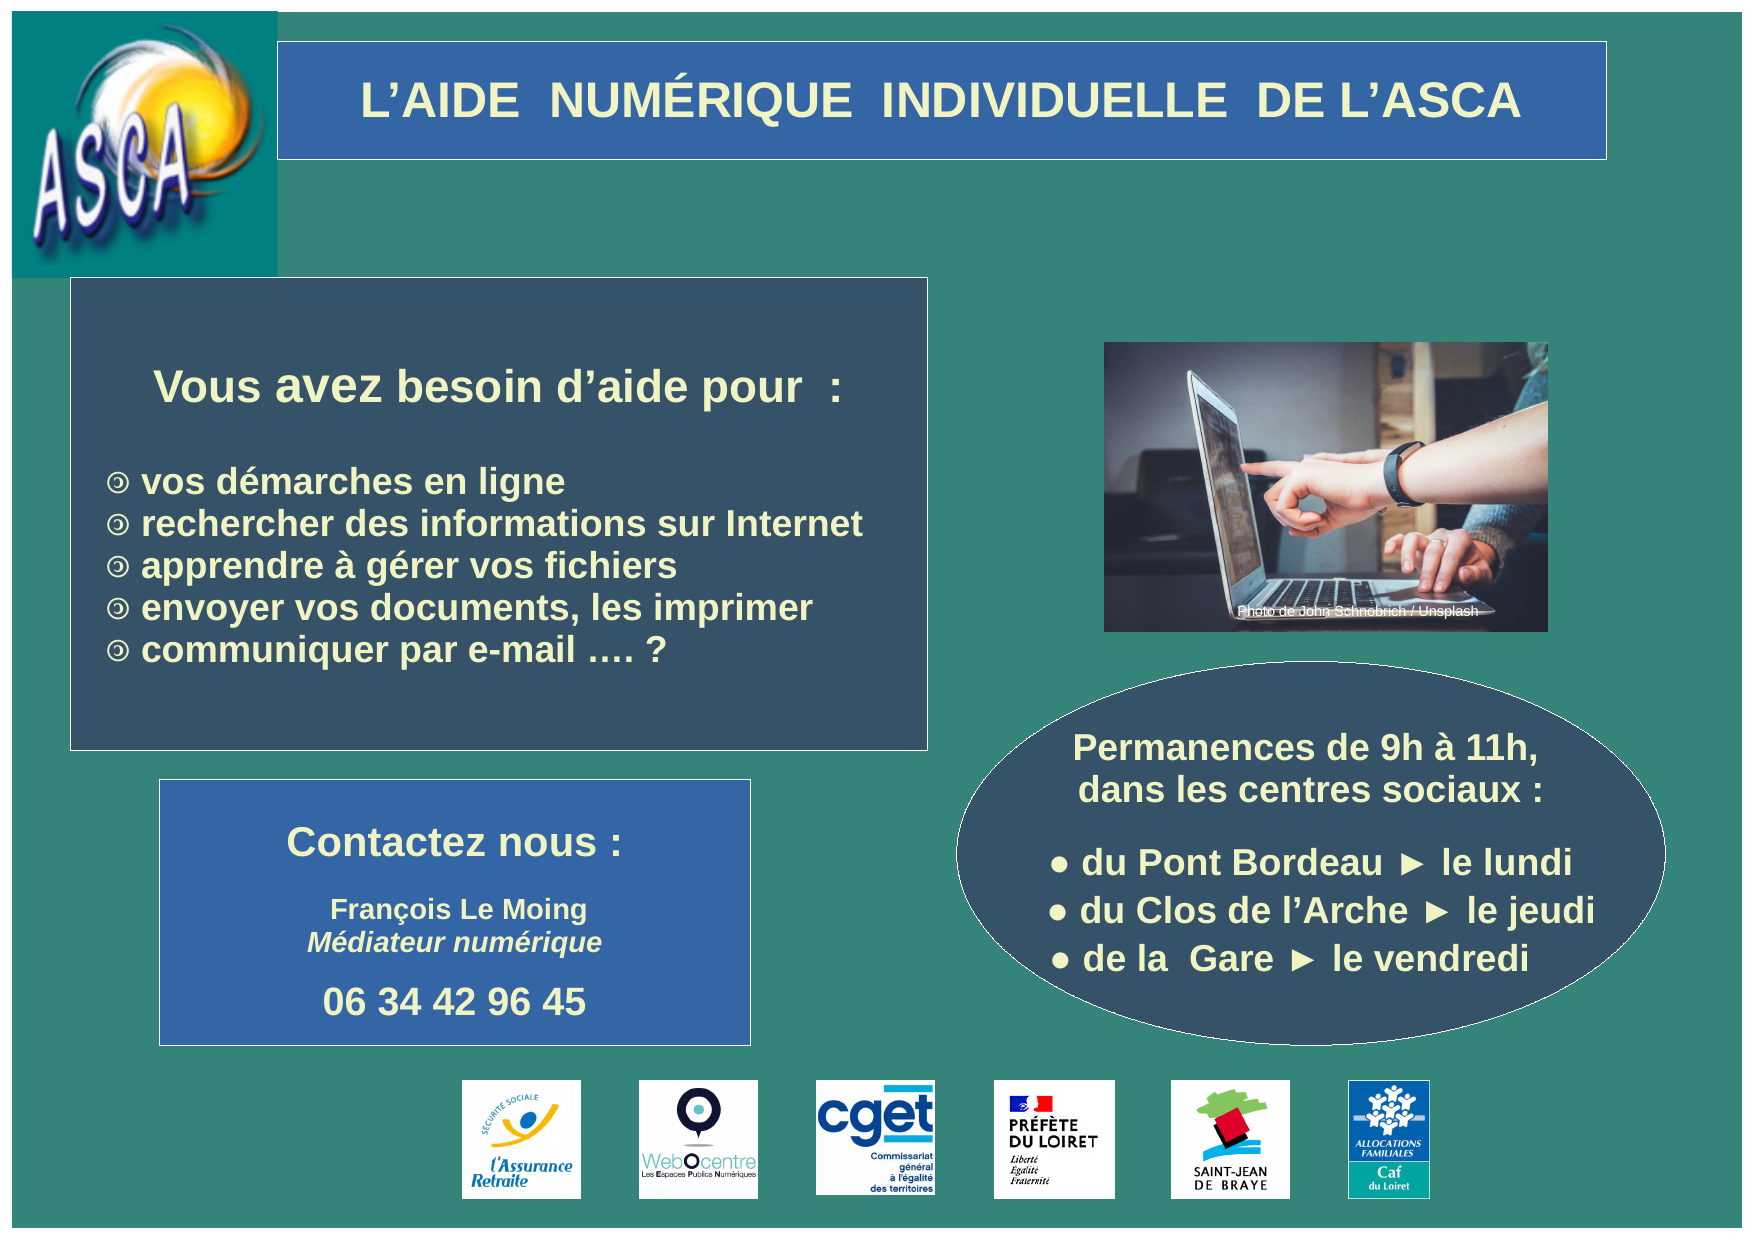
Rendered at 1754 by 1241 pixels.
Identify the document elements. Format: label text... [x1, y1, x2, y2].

picture [639, 1080, 758, 1199]
picture [1348, 1080, 1430, 1199]
picture [11, 11, 278, 278]
text_box Contactez nous : François Le Moing Médiateur numérique 06 34 42 96 45 [159, 779, 751, 1046]
picture [1104, 342, 1548, 632]
text_box Photo de John Schnobrich / Unsplash [1222, 596, 1636, 632]
text_box Vous avez besoin d’aide pour :  vos démarches en ligne  rechercher des informations sur Internet  apprendre à gérer vos fichiers  envoyer vos documents, les imprimer  communiquer par e-mail …. ? [70, 277, 928, 751]
picture [994, 1080, 1115, 1199]
picture [816, 1080, 935, 1195]
text_box L’AIDE NUMÉRIQUE INDIVIDUELLE DE L’ASCA [277, 41, 1607, 160]
picture [462, 1080, 581, 1199]
picture [1171, 1080, 1290, 1199]
text_box Permanences de 9h à 11h, dans les centres sociaux : ● du Pont Bordeau ► le lundi ● du Clos de l’Arche ► le jeudi ● de la Gare ► le vendredi [956, 661, 1666, 1046]
